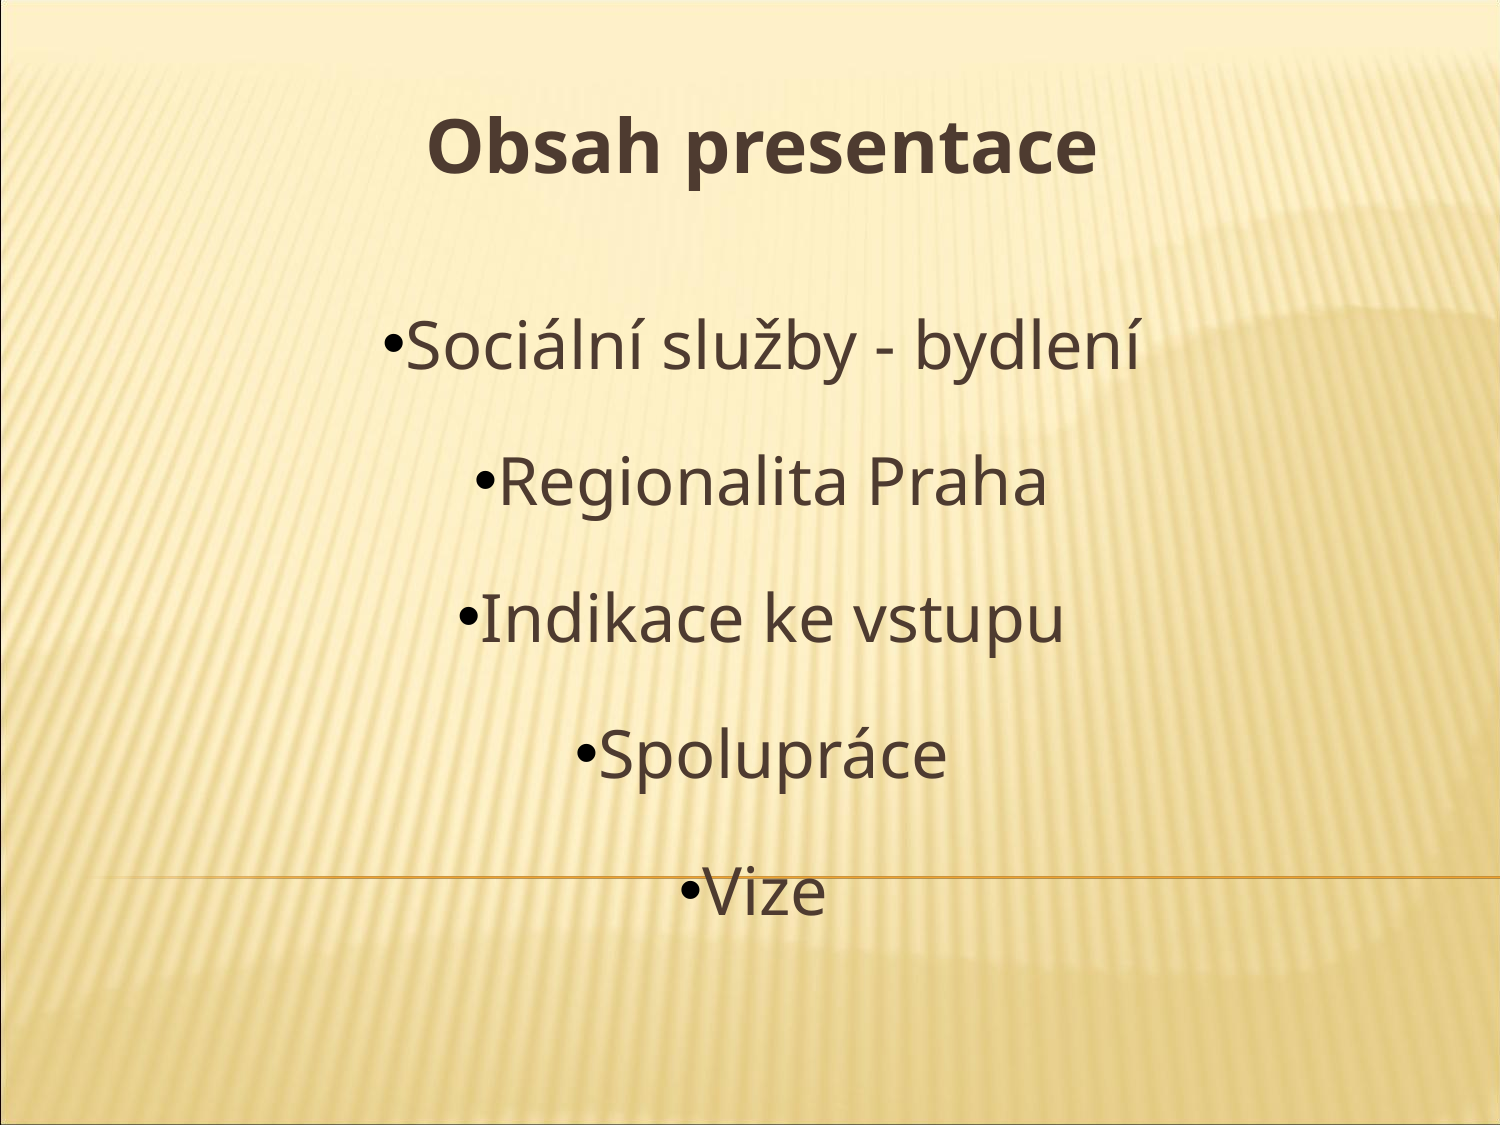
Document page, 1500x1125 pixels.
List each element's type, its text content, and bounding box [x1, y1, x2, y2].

text_box Obsah presentace [50, 74, 1475, 212]
text_box Sociální služby - bydlení Regionalita Praha Indikace ke vstupu Spolupráce Vize [50, 254, 1475, 1074]
